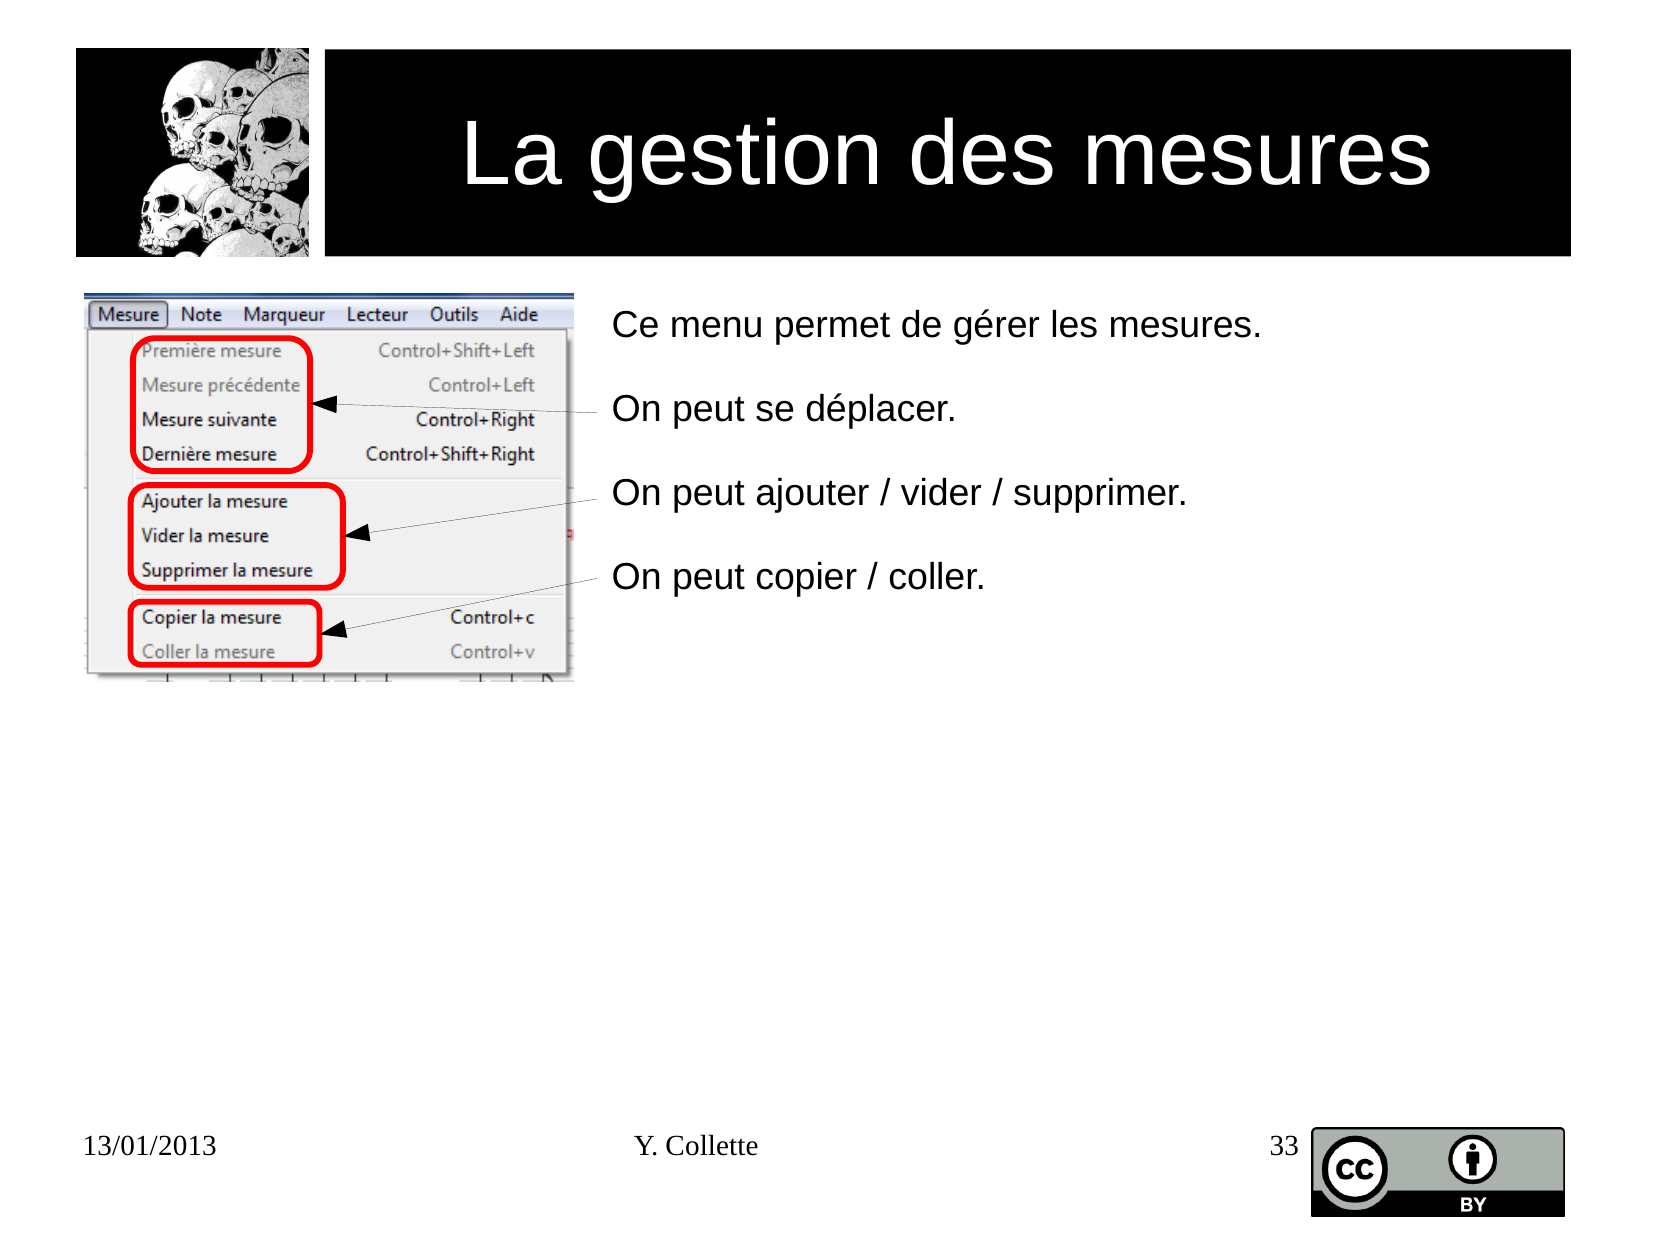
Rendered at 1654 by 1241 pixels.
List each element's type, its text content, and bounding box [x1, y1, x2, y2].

picture [136, 342, 307, 468]
picture [76, 48, 309, 257]
picture [134, 605, 316, 661]
title La gestion des mesures [324, 49, 1571, 257]
picture [84, 293, 574, 682]
picture [134, 489, 339, 584]
picture [1311, 1127, 1565, 1217]
text_box Ce menu permet de gérer les mesures. On peut se déplacer. On peut ajouter / vider / supprimer. On peut copier / coller. [596, 296, 1570, 606]
